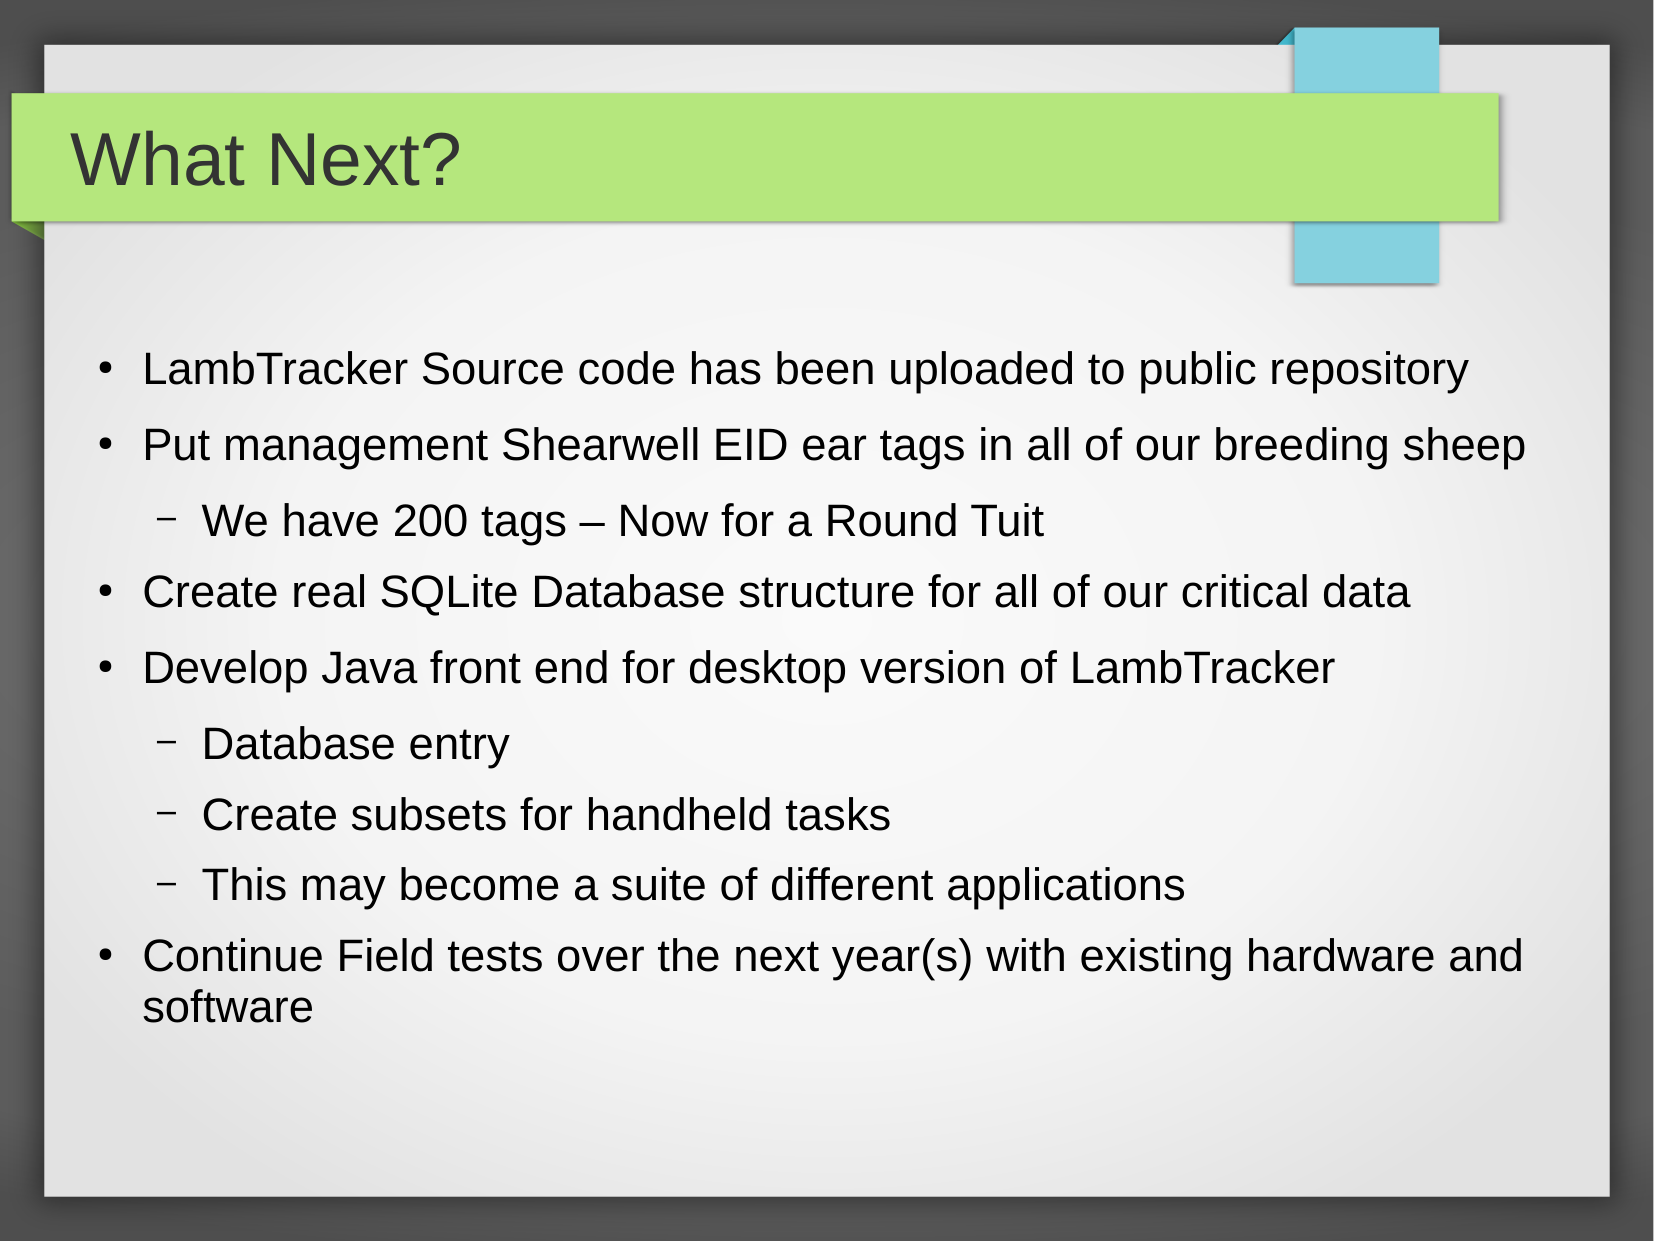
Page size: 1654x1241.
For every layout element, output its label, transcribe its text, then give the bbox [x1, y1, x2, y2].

list LambTracker Source code has been uploaded to public repository Put management Shearwell EID ear tags in all of our breeding sheep We have 200 tags – Now for a Round Tuit Create real SQLite Database structure for all of our critical data Develop Java front end for desktop version of LambTracker Database entry Create subsets for handheld tasks This may become a suite of different applications Continue Field tests over the next year(s) with existing hardware and software [82, 343, 1538, 1063]
picture [0, 0, 1654, 1241]
title What Next? [70, 106, 1229, 213]
